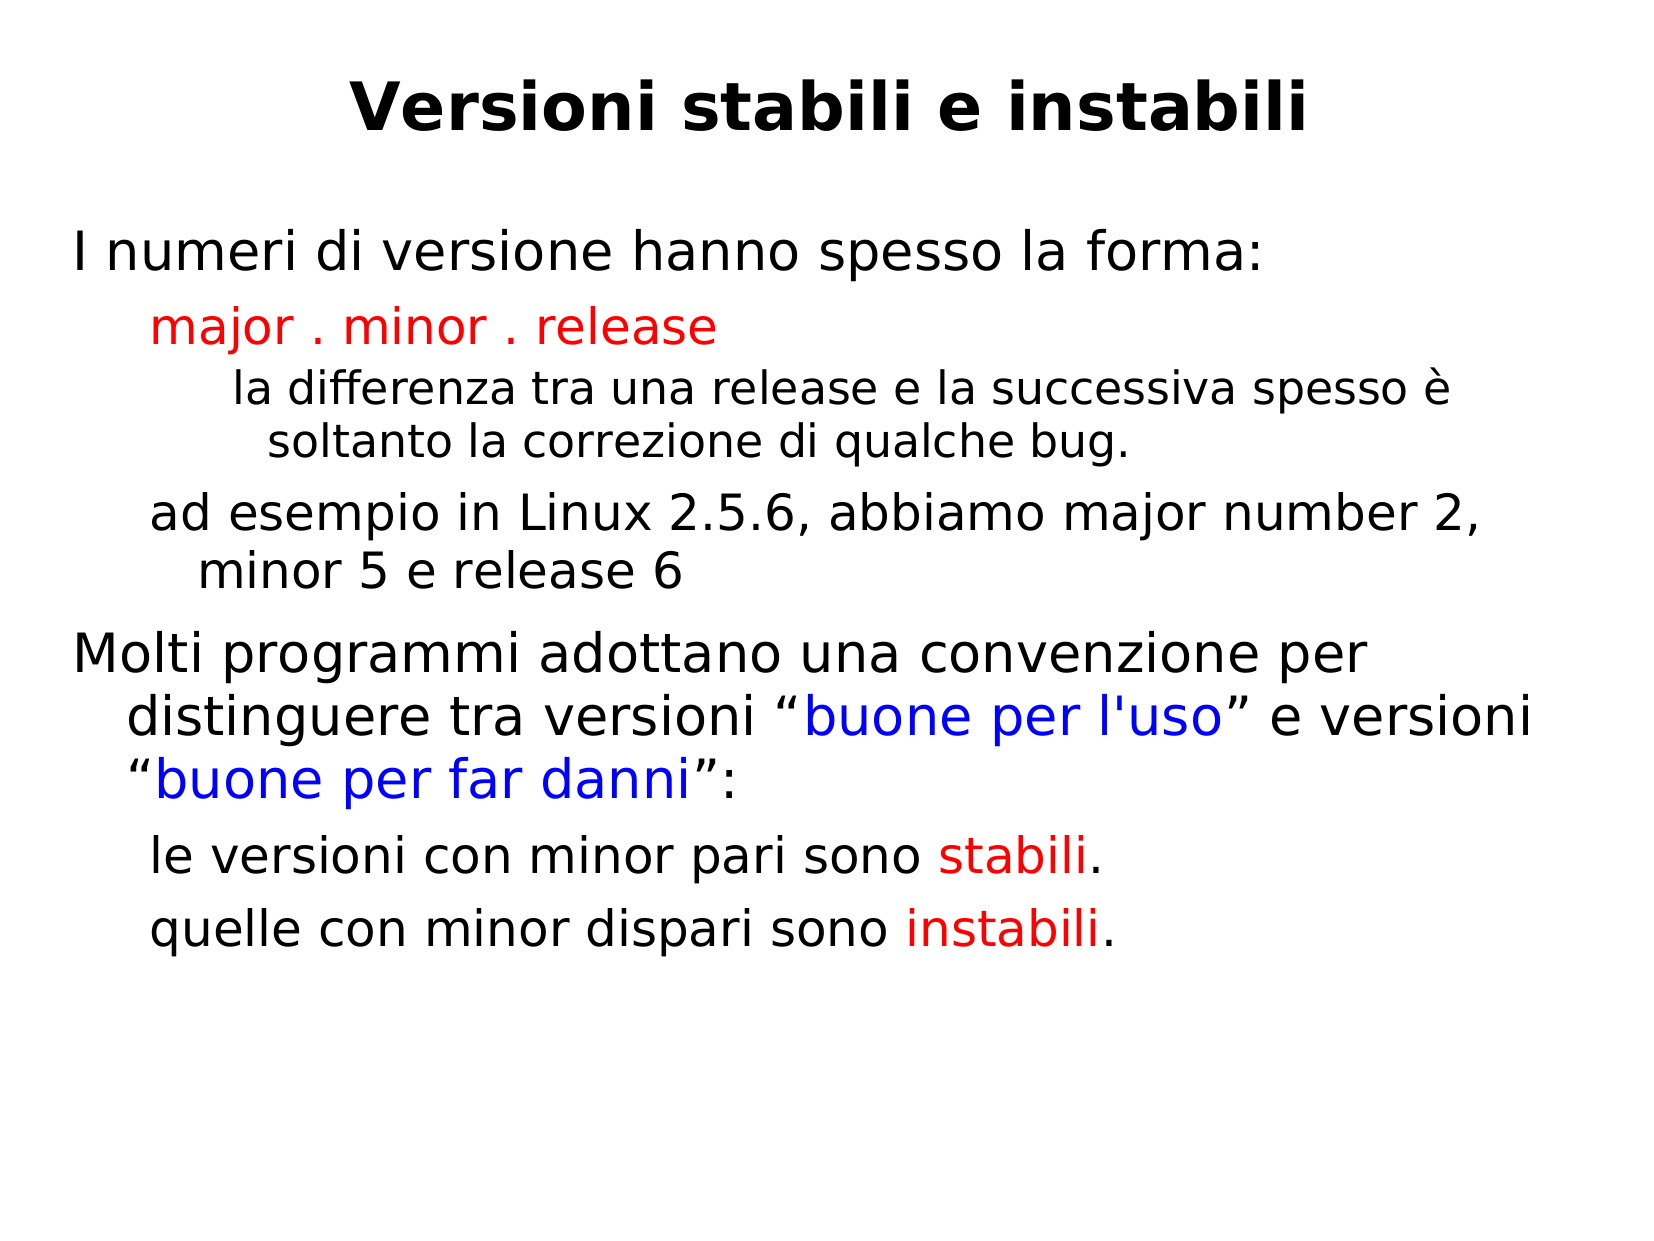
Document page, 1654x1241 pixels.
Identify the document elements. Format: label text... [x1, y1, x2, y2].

title Versioni stabili e instabili [52, 42, 1608, 173]
list I numeri di versione hanno spesso la forma: major . minor . release la differenza tra una release e la successiva spesso è soltanto la correzione di qualche bug. ad esempio in Linux 2.5.6, abbiamo major number 2, minor 5 e release 6 Molti programmi adottano una convenzione per distinguere tra versioni “buone per l'uso” e versioni “buone per far danni”: le versioni con minor pari sono stabili. quelle con minor dispari sono instabili. [55, 219, 1605, 1179]
